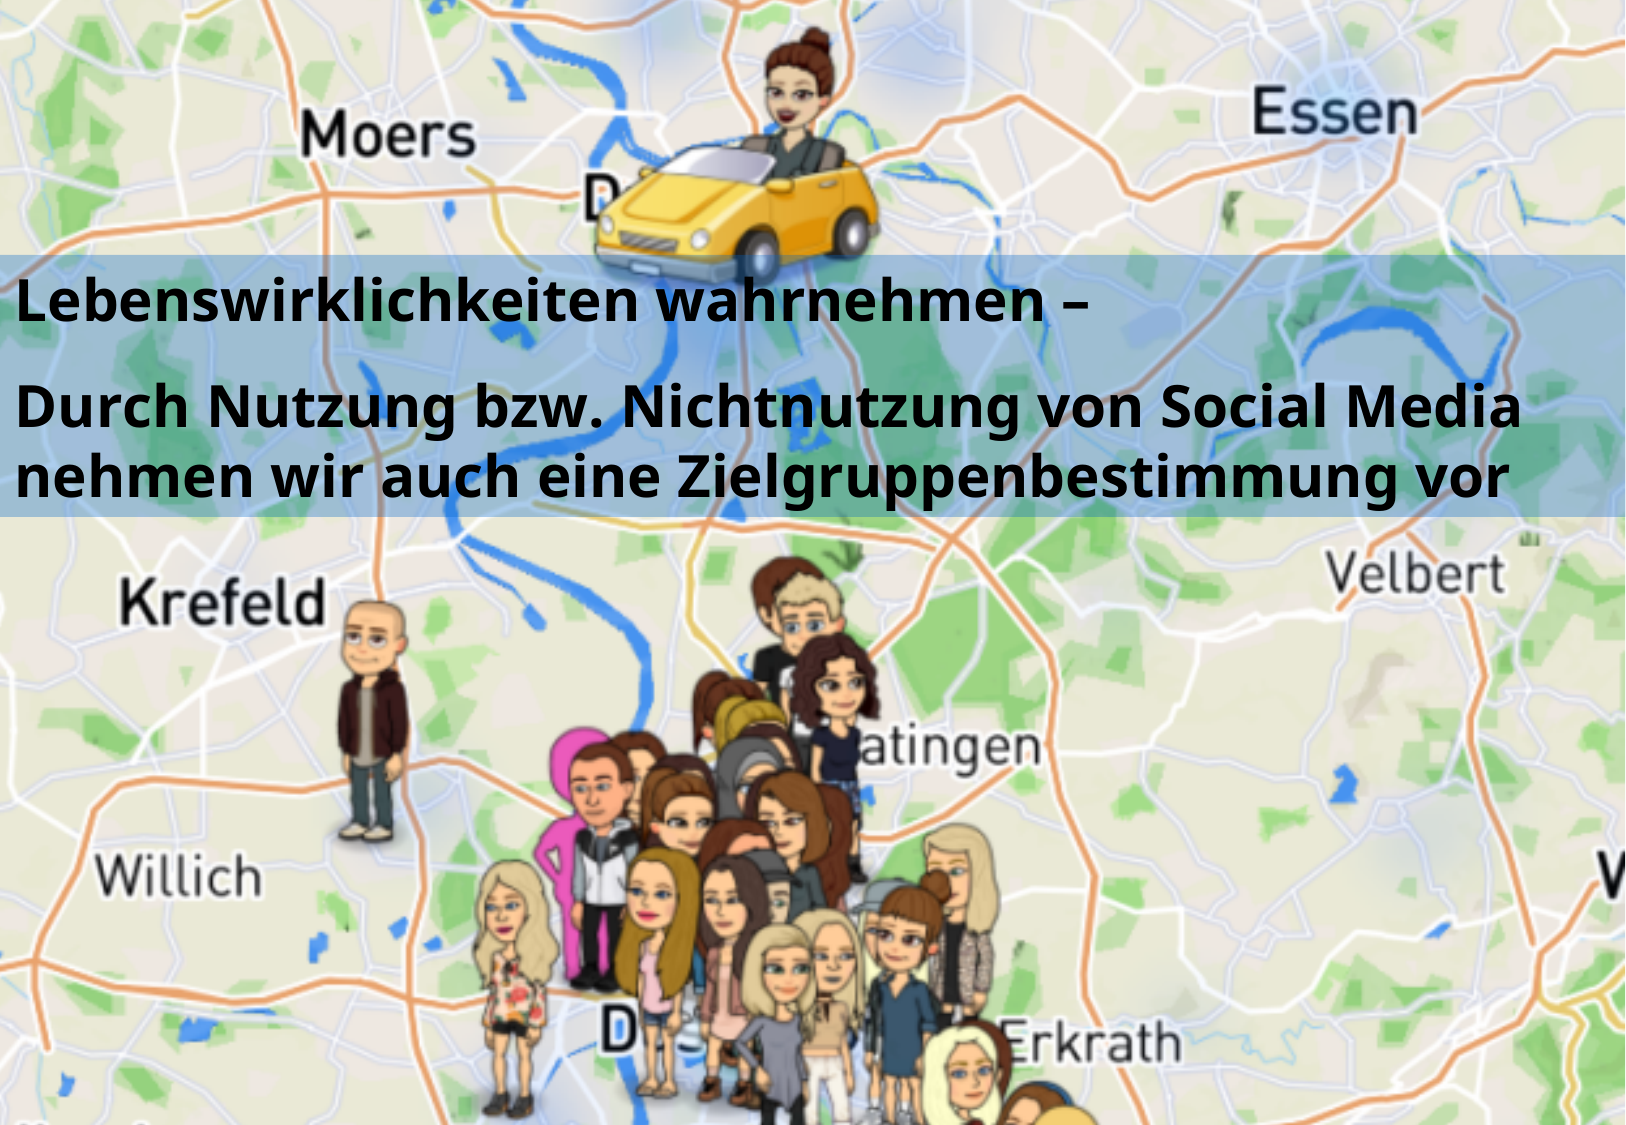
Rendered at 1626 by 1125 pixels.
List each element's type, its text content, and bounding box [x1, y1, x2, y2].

text_box Lebenswirklichkeiten wahrnehmen – Durch Nutzung bzw. Nichtnutzung von Social Media nehmen wir auch eine Zielgruppenbestimmung vor [0, 254, 1626, 517]
picture [0, 0, 1626, 254]
picture [0, 517, 1626, 1125]
